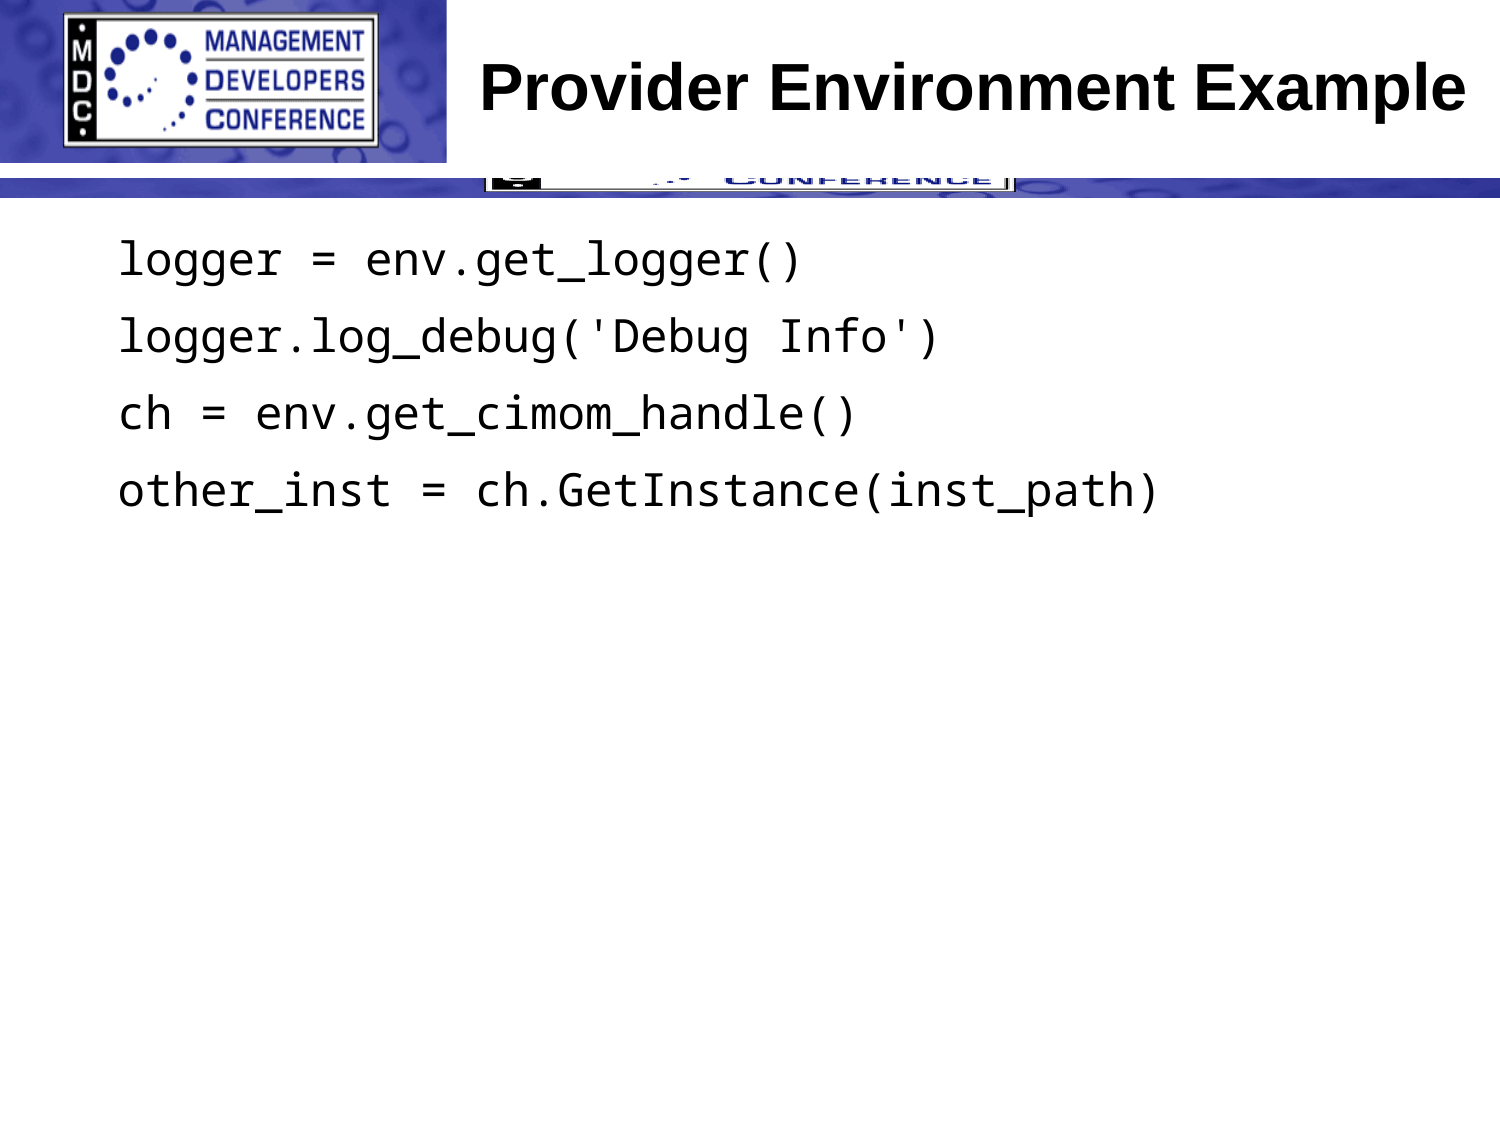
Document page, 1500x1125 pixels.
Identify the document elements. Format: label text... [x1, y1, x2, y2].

list logger = env.get_logger() logger.log_debug('Debug Info') ch = env.get_cimom_handle() other_inst = ch.GetInstance(inst_path) [42, 226, 1433, 969]
title Provider Environment Example [447, 0, 1500, 176]
picture [0, 178, 1500, 198]
picture [0, 0, 447, 163]
